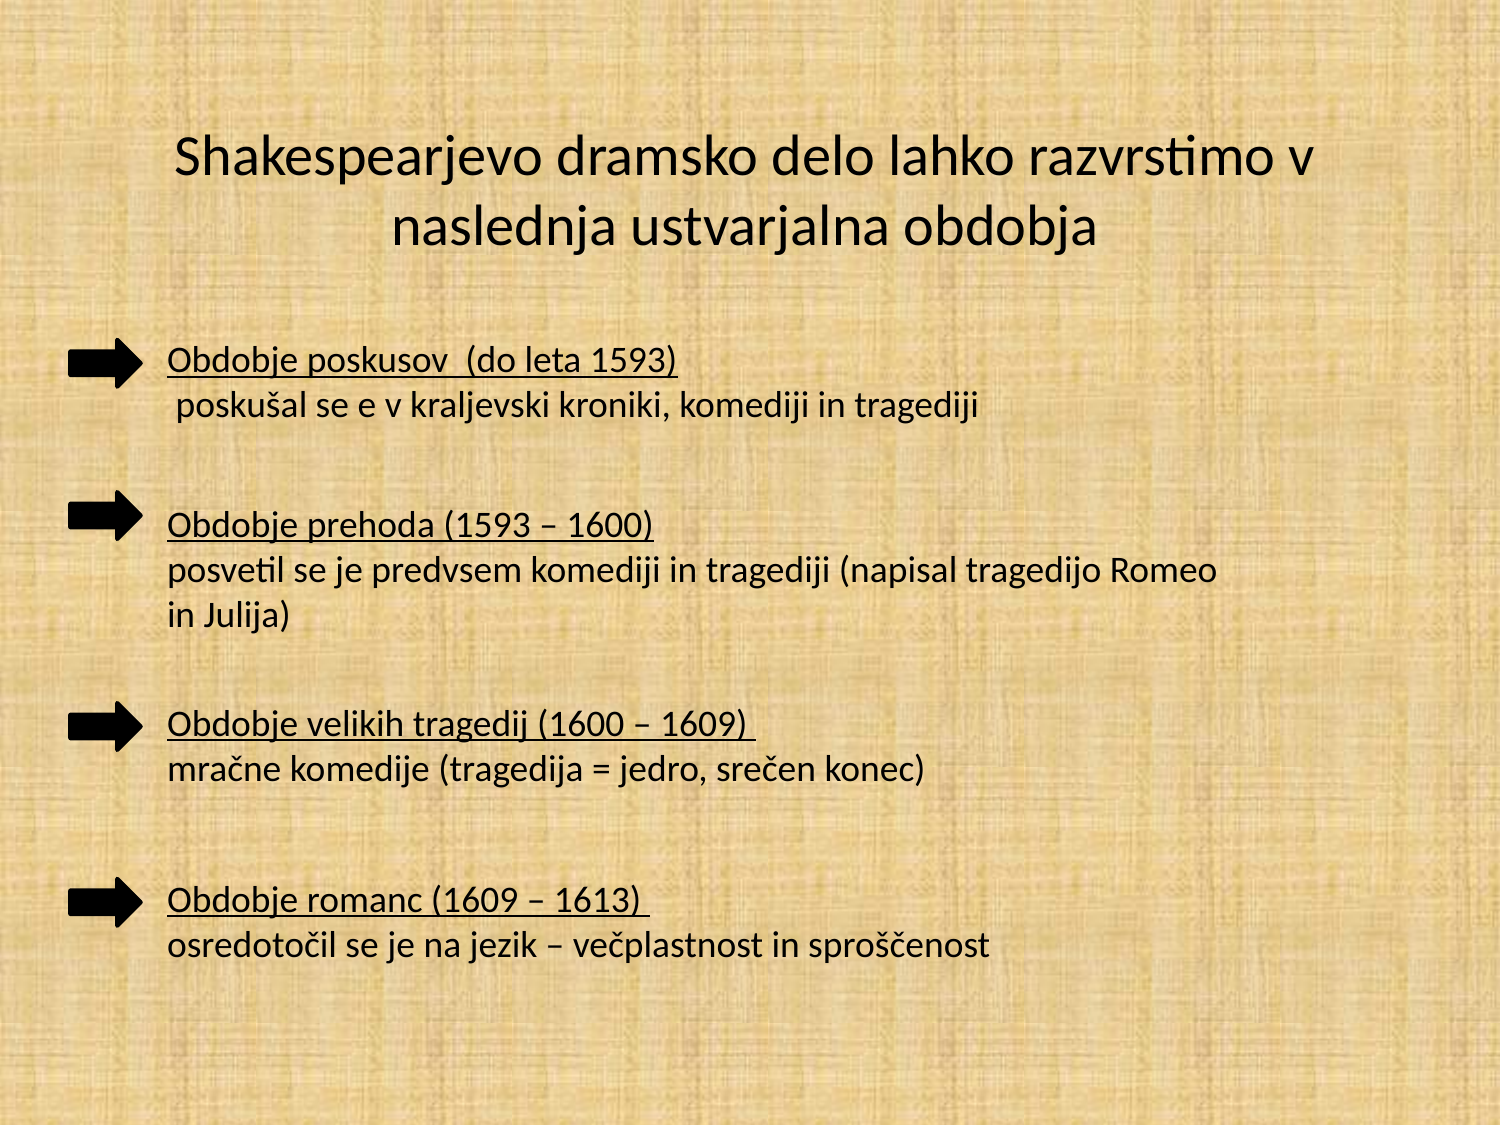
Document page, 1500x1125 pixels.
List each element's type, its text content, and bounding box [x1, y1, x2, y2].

text_box [70, 703, 141, 750]
text_box [70, 878, 141, 926]
text_box Obdobje poskusov (do leta 1593) poskušal se e v kraljevski kroniki, komediji in tragediji [152, 328, 1336, 478]
picture [0, 0, 1500, 1125]
text_box [70, 339, 141, 387]
text_box Obdobje prehoda (1593 – 1600) posvetil se je predvsem komediji in tragediji (napisal tragedijo Romeo in Julija) [152, 492, 1266, 687]
title Shakespearjevo dramsko delo lahko razvrstimo v naslednja ustvarjalna obdobja [70, 93, 1421, 282]
text_box [70, 492, 141, 539]
text_box Obdobje romanc (1609 – 1613) osredotočil se je na jezik – večplastnost in sproščenost [152, 867, 1243, 1017]
text_box Obdobje velikih tragedij (1600 – 1609) mračne komedije (tragedija = jedro, srečen konec) [152, 691, 1301, 842]
